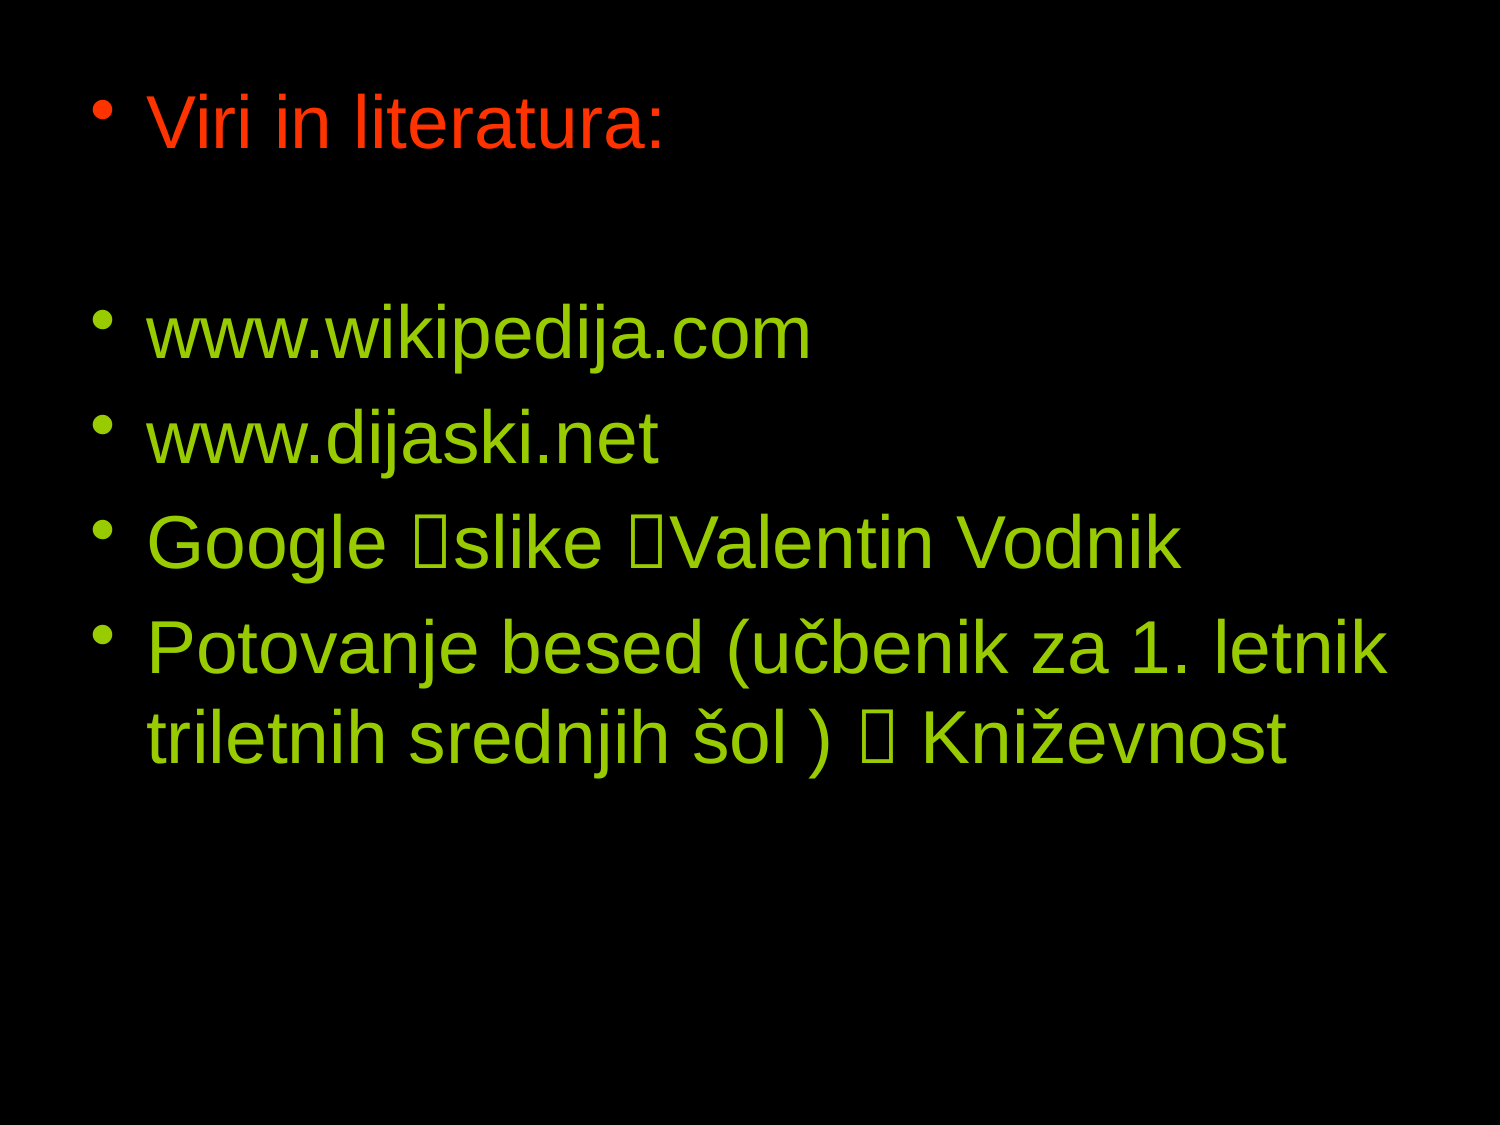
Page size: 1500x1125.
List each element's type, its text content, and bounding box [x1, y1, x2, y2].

list Viri in literatura: www.wikipedija.com www.dijaski.net Google slike Valentin Vodnik Potovanje besed (učbenik za 1. letnik triletnih srednjih šol )  Kniževnost [75, 66, 1425, 1005]
